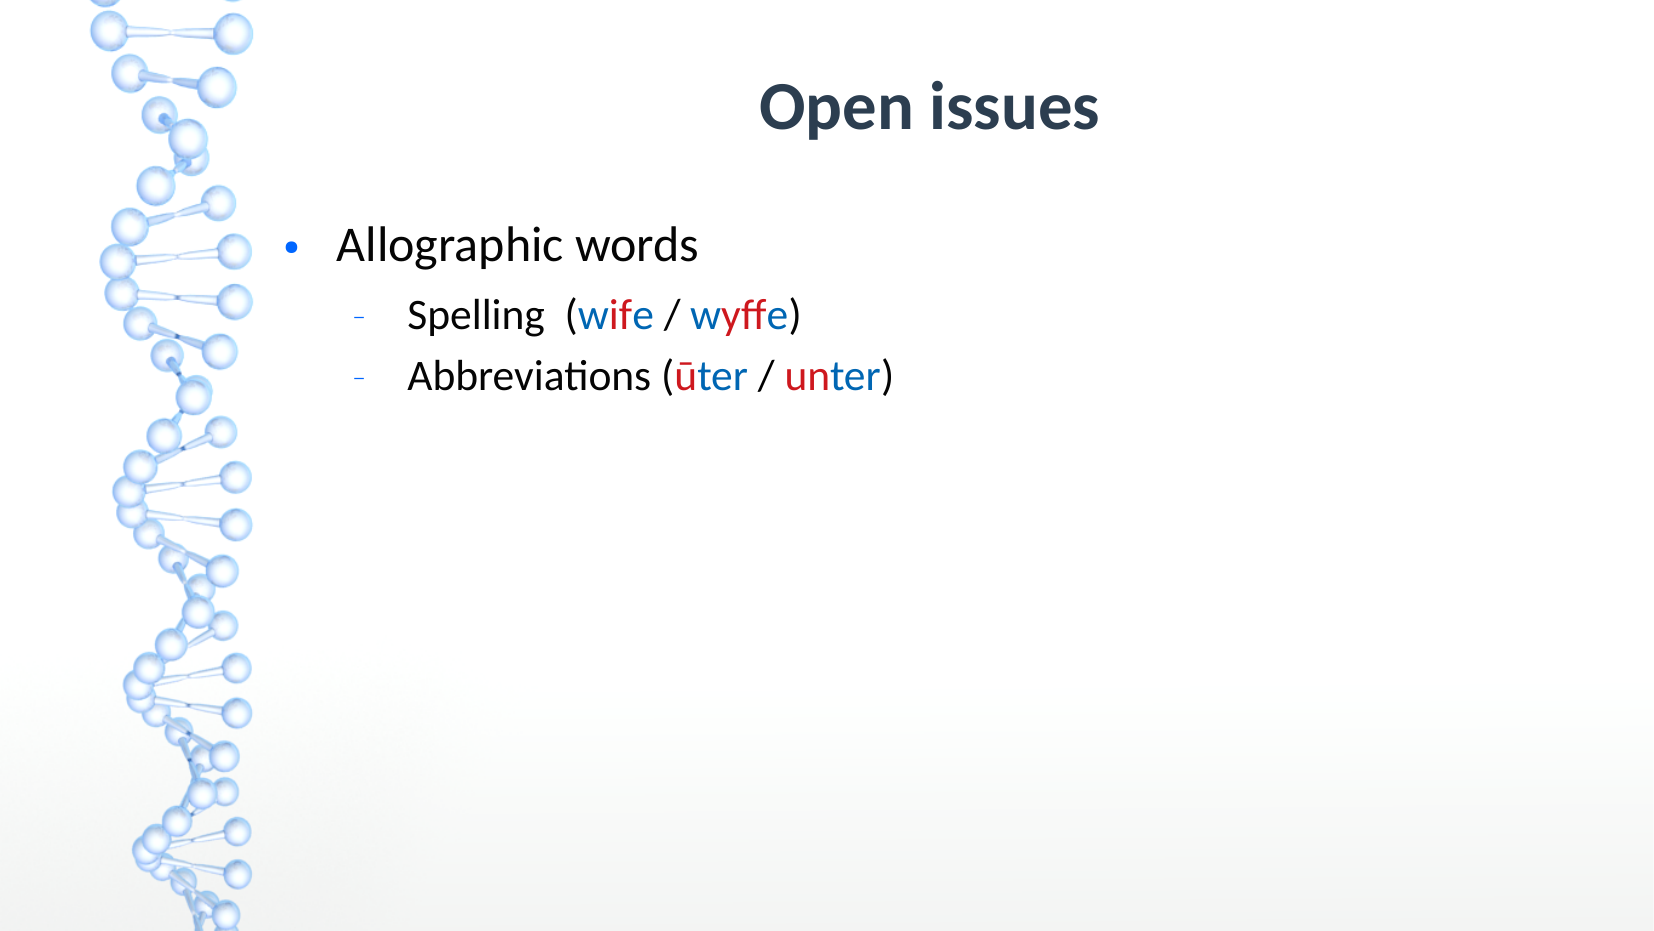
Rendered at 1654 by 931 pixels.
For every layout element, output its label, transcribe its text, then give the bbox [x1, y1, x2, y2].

title Open issues [265, 35, 1595, 189]
picture [0, 0, 1654, 931]
list Allographic words Spelling (wife / wyffe) Abbreviations (ūter / unter) [265, 224, 1595, 875]
